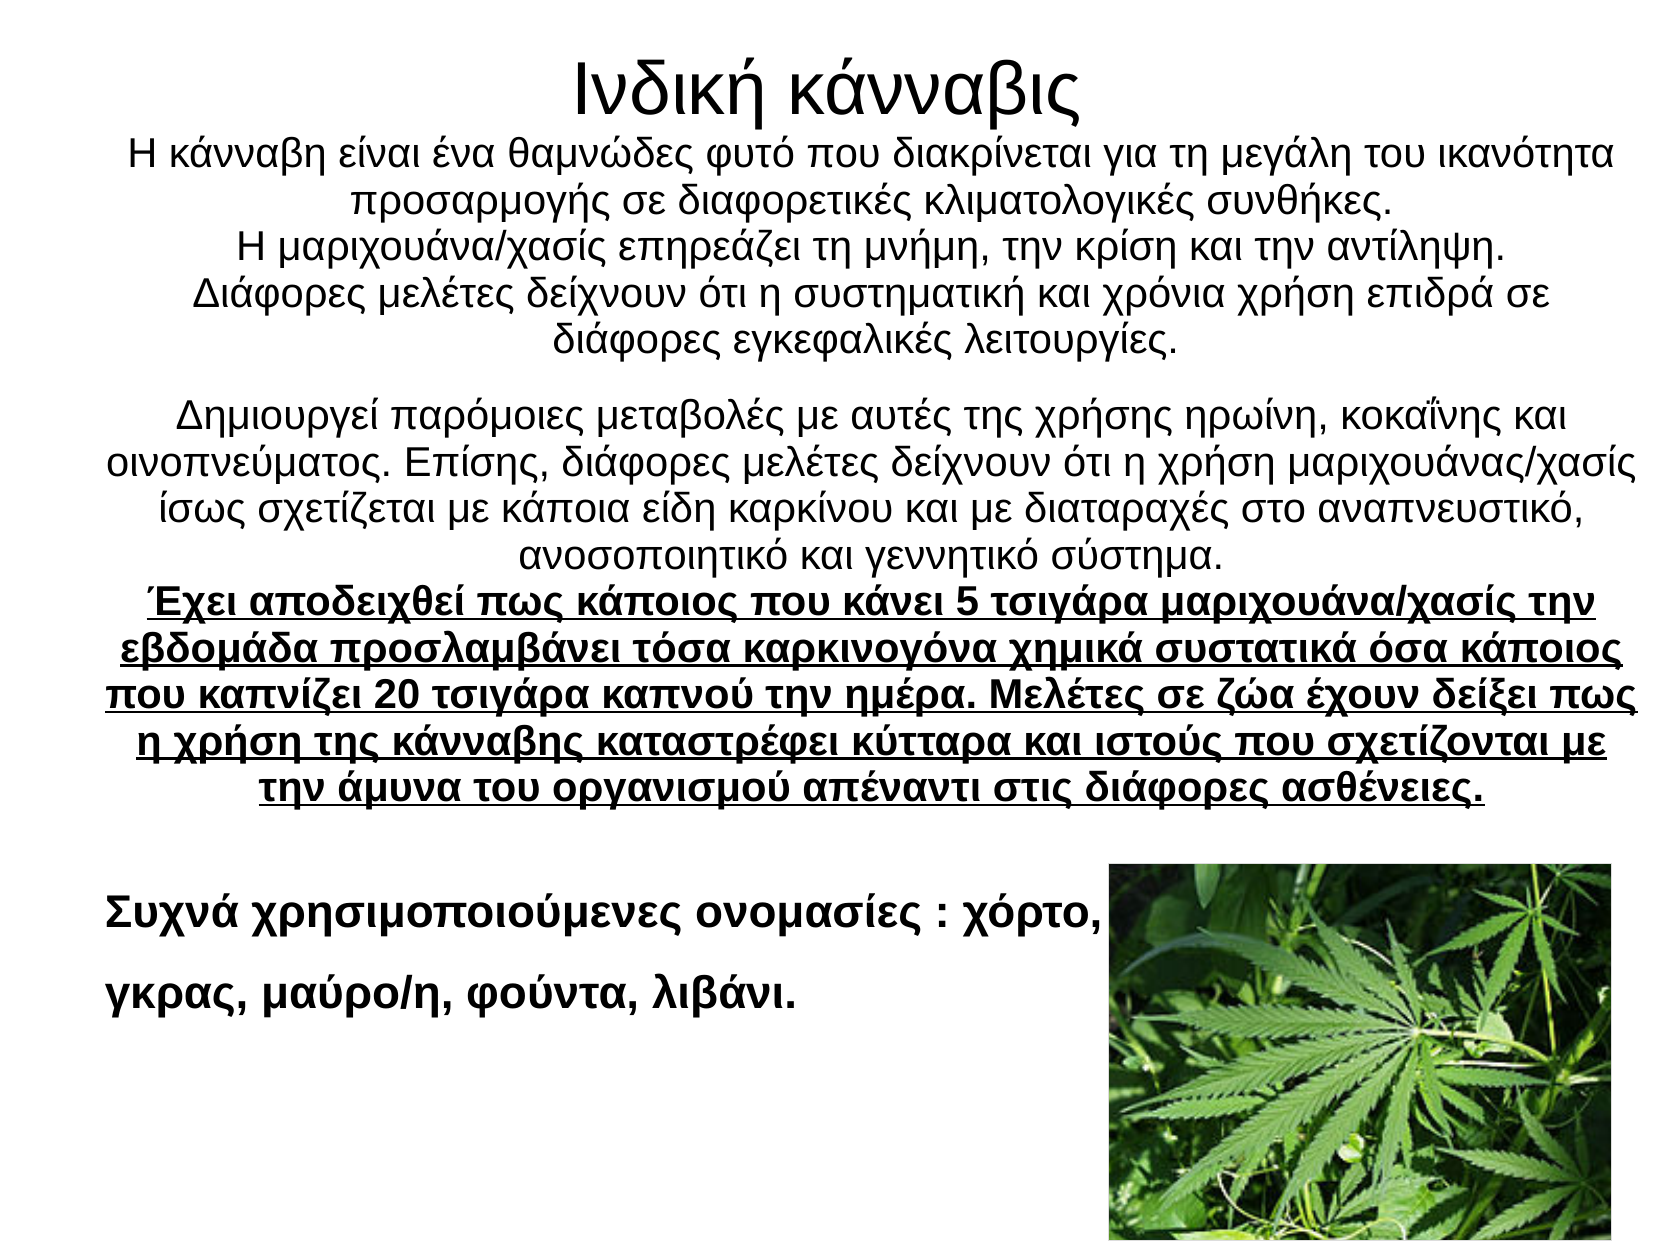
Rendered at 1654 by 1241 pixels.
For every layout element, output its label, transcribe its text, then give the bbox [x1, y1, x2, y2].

list Η κάνναβη είναι ένα θαμνώδες φυτό που διακρίνεται για τη μεγάλη του ικανότητα προσαρμογής σε διαφορετικές κλιματολογικές συνθήκες. Η μαριχουάνα/χασίς επηρεάζει τη μνήμη, την κρίση και την αντίληψη. Διάφορες μελέτες δείχνουν ότι η συστηματική και χρόνια χρήση επιδρά σε διάφορες εγκεφαλικές λειτουργίες. Δημιουργεί παρόμοιες μεταβολές με αυτές της χρήσης ηρωίνη, κοκαΐνης και οινοπνεύματος. Επίσης, διάφορες μελέτες δείχνουν ότι η χρήση μαριχουάνας/χασίς ίσως σχετίζεται με κάποια είδη καρκίνου και με διαταραχές στο αναπνευστικό, ανοσοποιητικό και γεννητικό σύστημα. Έχει αποδειχθεί πως κάποιος που κάνει 5 τσιγάρα μαριχουάνα/χασίς την εβδομάδα προσλαμβάνει τόσα καρκινογόνα χημικά συστατικά όσα κάποιος που καπνίζει 20 τσιγάρα καπνού την ημέρα. Μελέτες σε ζώα έχουν δείξει πως η χρήση της κάνναβης καταστρέφει κύτταρα και ιστούς που σχετίζονται με την άμυνα του οργανισμού απέναντι στις διάφορες ασθένειες. Συχνά χρησιμοποιούμενες ονομασίες : χόρτο, γκρας, μαύρο/η, φούντα, λιβάνι. [34, 130, 1639, 1241]
title Ινδική κάνναβις [82, 21, 1571, 130]
